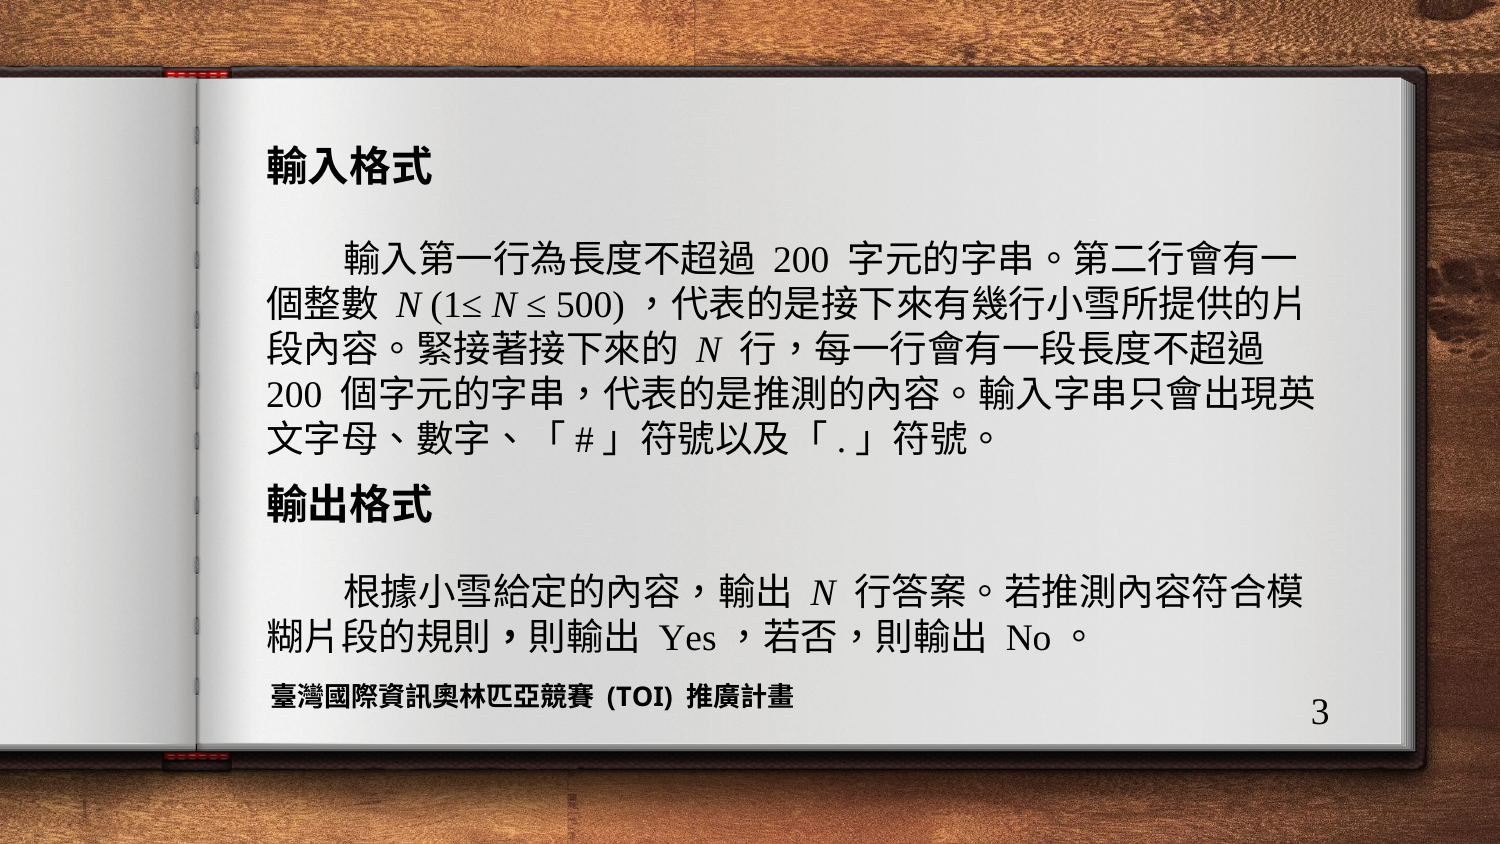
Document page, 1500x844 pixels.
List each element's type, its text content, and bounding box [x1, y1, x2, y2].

text_box 輸出格式 根據小雪給定的內容，輸出 N 行答案。若推測內容符合模糊片段的規則，則輸出 Yes，若否，則輸出 No。 [251, 470, 1353, 665]
text_box 輸入格式 輸入第一行為長度不超過 200 字元的字串。第二行會有一個整數 N (1≤ N ≤ 500)，代表的是接下來有幾行小雪所提供的片段內容。緊接著接下來的 N 行，每一行會有一段長度不超過200 個字元的字串，代表的是推測的內容。輸入字串只會出現英文字母、數字、「#」符號以及「.」符號。 [251, 132, 1341, 467]
text_box [1295, 672, 1386, 737]
